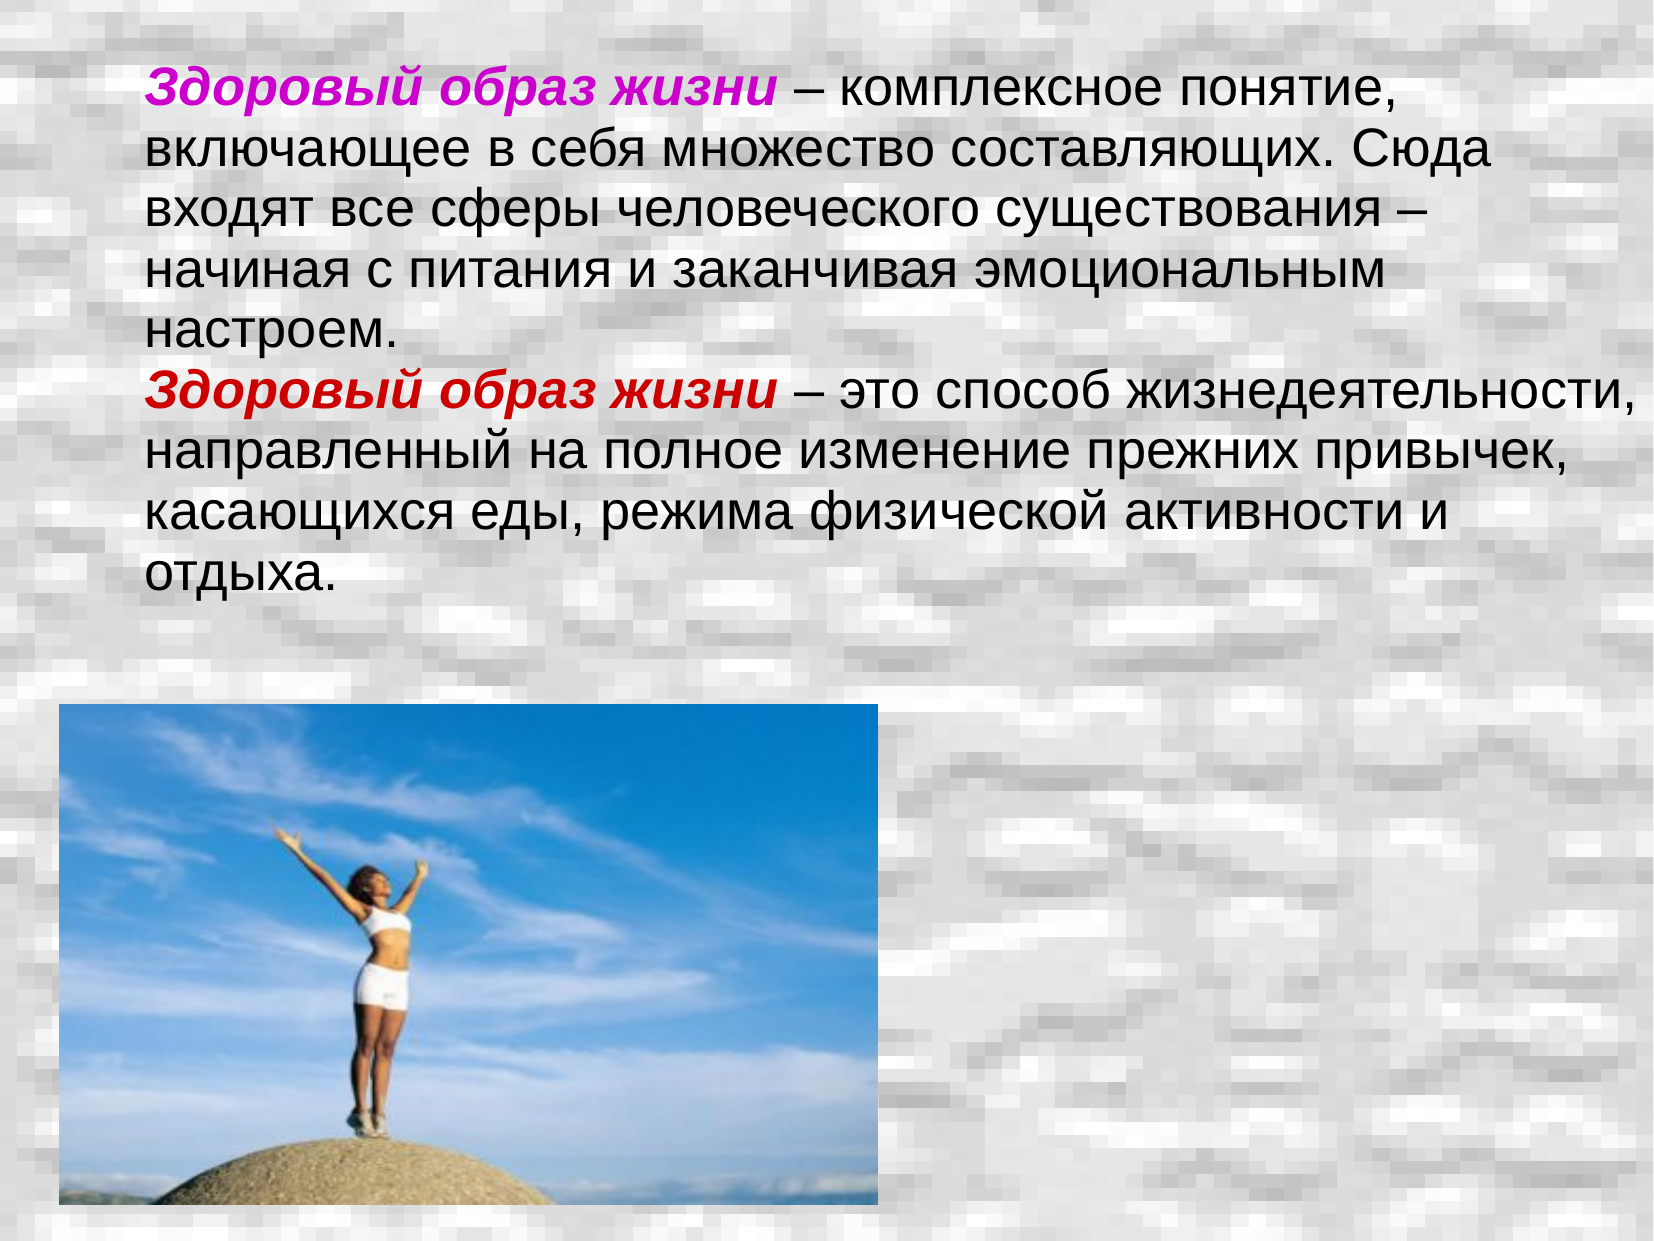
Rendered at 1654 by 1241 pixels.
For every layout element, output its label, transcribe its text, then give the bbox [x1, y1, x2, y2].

text_box Здоровый образ жизни – комплексное понятие, включающее в себя множество составляющих. Сюда входят все сферы человеческого существования – начиная с питания и заканчивая эмоциональным настроем. Здоровый образ жизни – это способ жизнедеятельности, направленный на полное изменение прежних привычек, касающихся еды, режима физической активности и отдыха. [129, 49, 1654, 730]
picture [0, 0, 1654, 1241]
